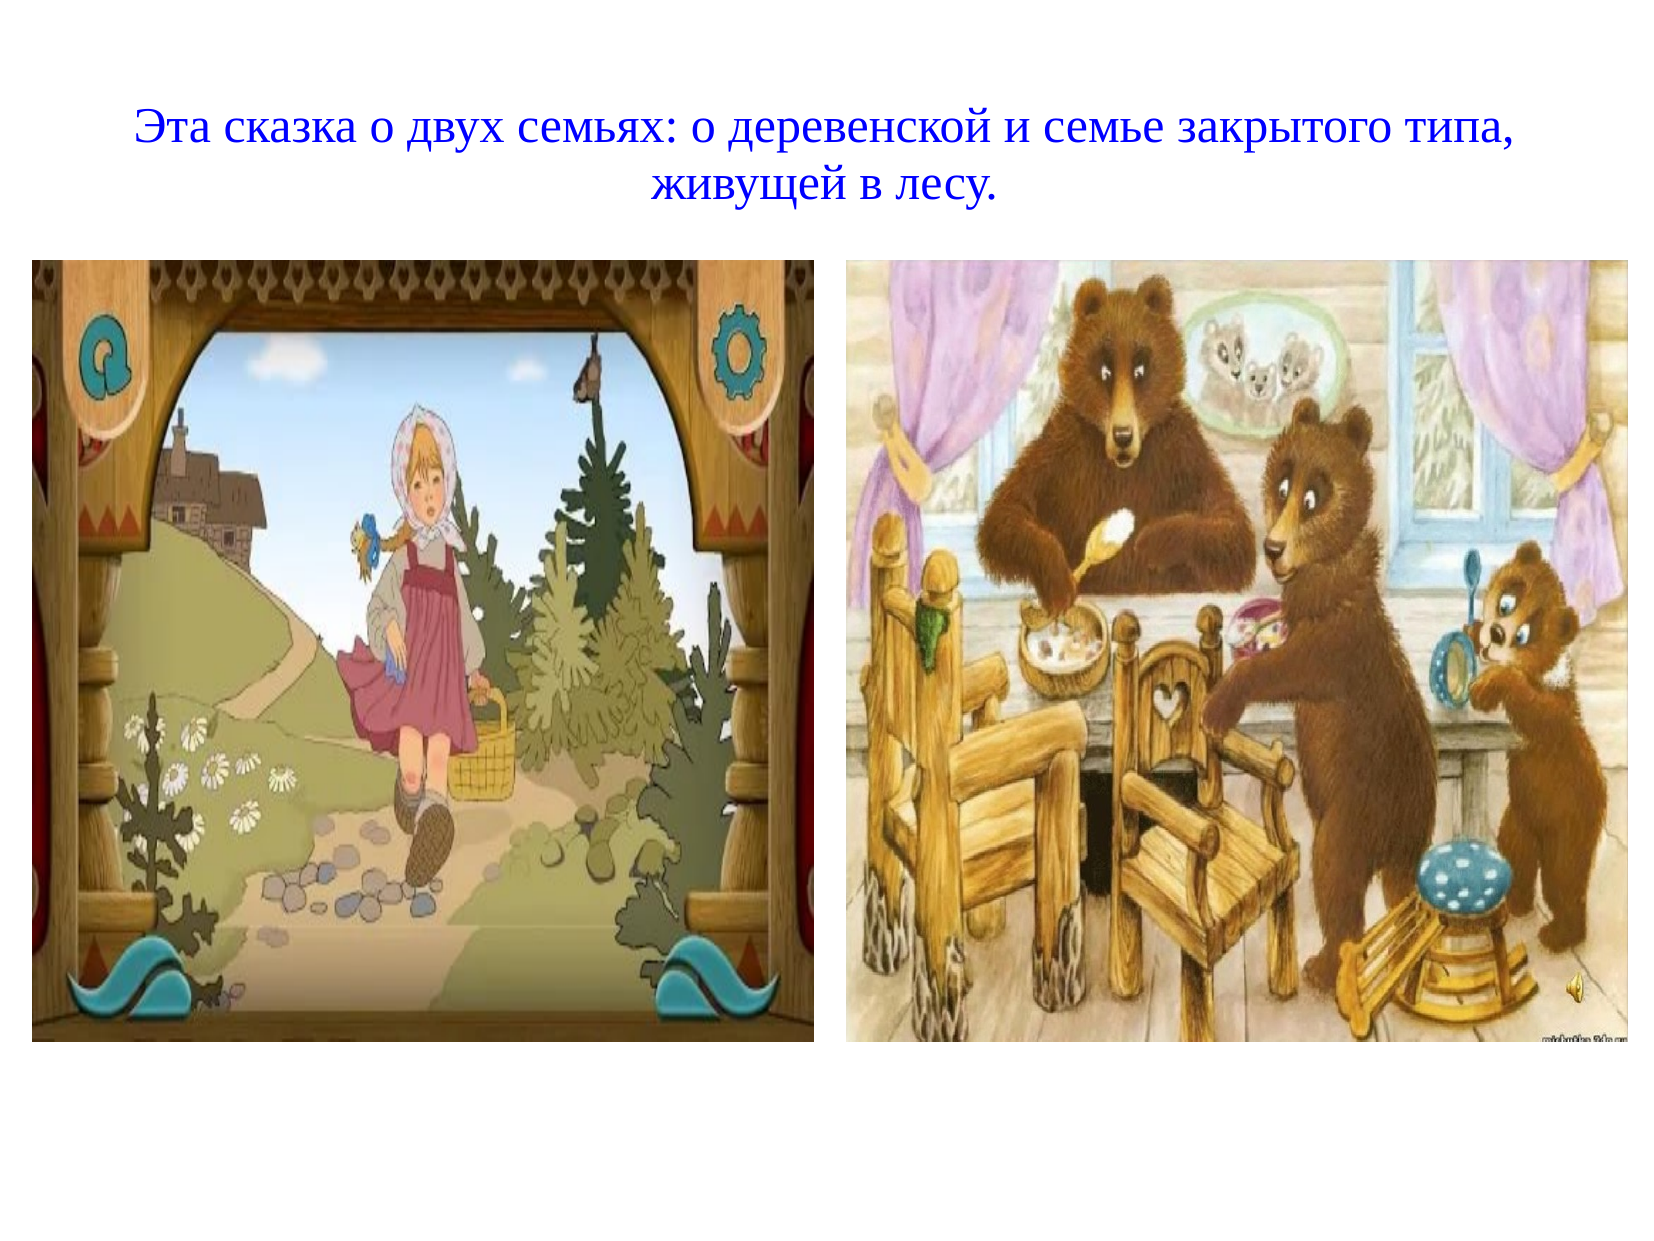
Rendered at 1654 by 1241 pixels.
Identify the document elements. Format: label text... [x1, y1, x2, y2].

picture [32, 260, 814, 1042]
picture [846, 260, 1628, 1042]
title Эта сказка о двух семьях: о деревенской и семье закрытого типа, живущей в лесу. [82, 14, 1567, 292]
